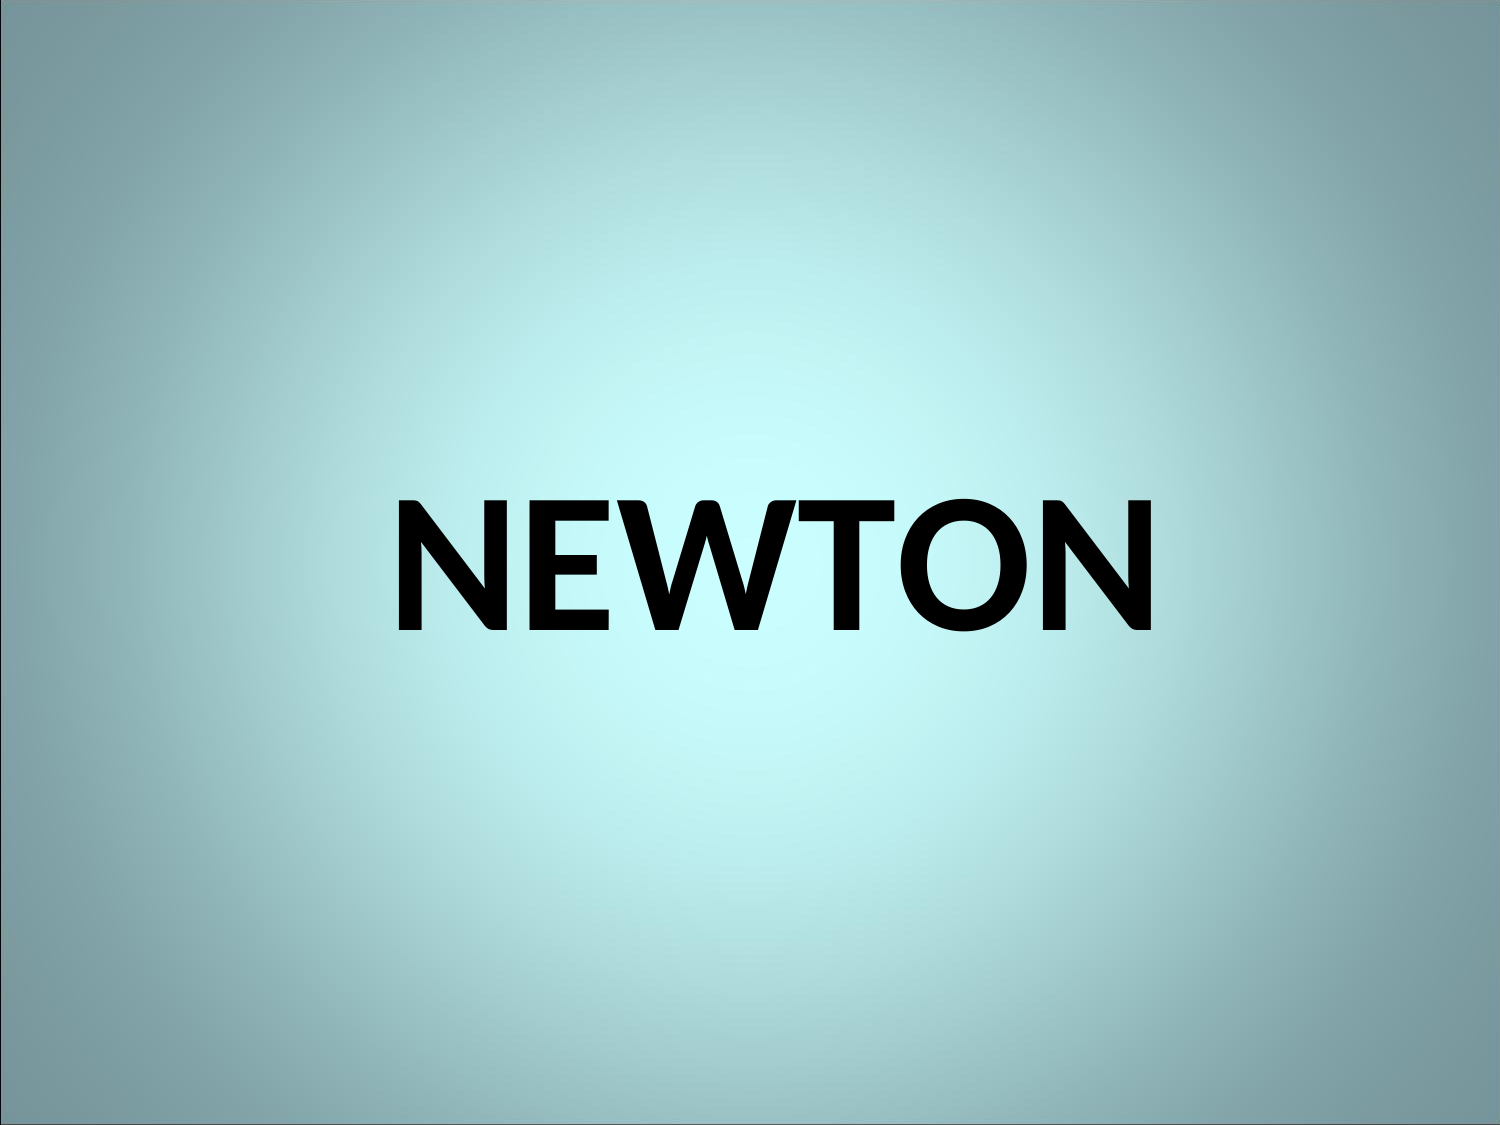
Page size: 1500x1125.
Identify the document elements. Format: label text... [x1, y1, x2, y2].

picture [0, 0, 1500, 1125]
title NEWTON [100, 422, 1451, 678]
